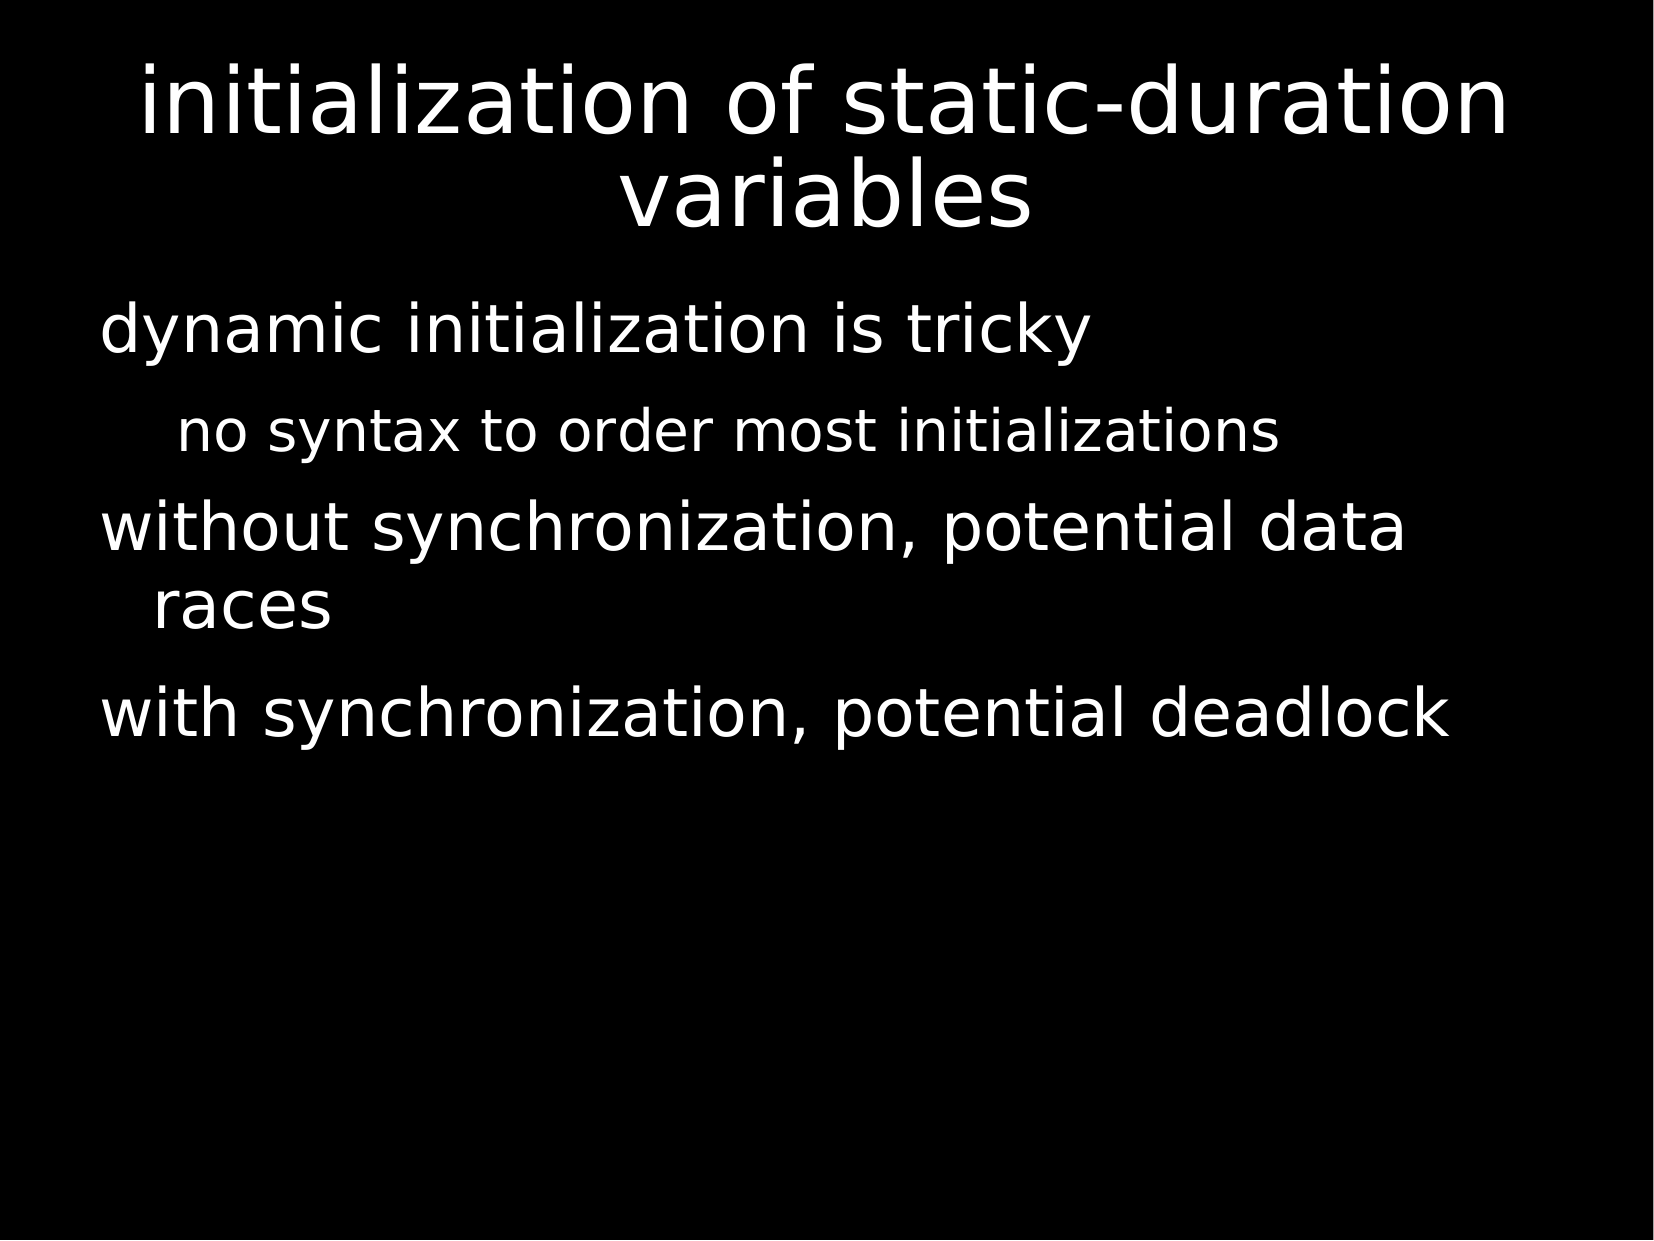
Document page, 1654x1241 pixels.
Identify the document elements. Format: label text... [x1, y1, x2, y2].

list dynamic initialization is tricky no syntax to order most initializations without synchronization, potential data races with synchronization, potential deadlock [82, 290, 1570, 1109]
title initialization of static-duration variables [82, 46, 1570, 259]
